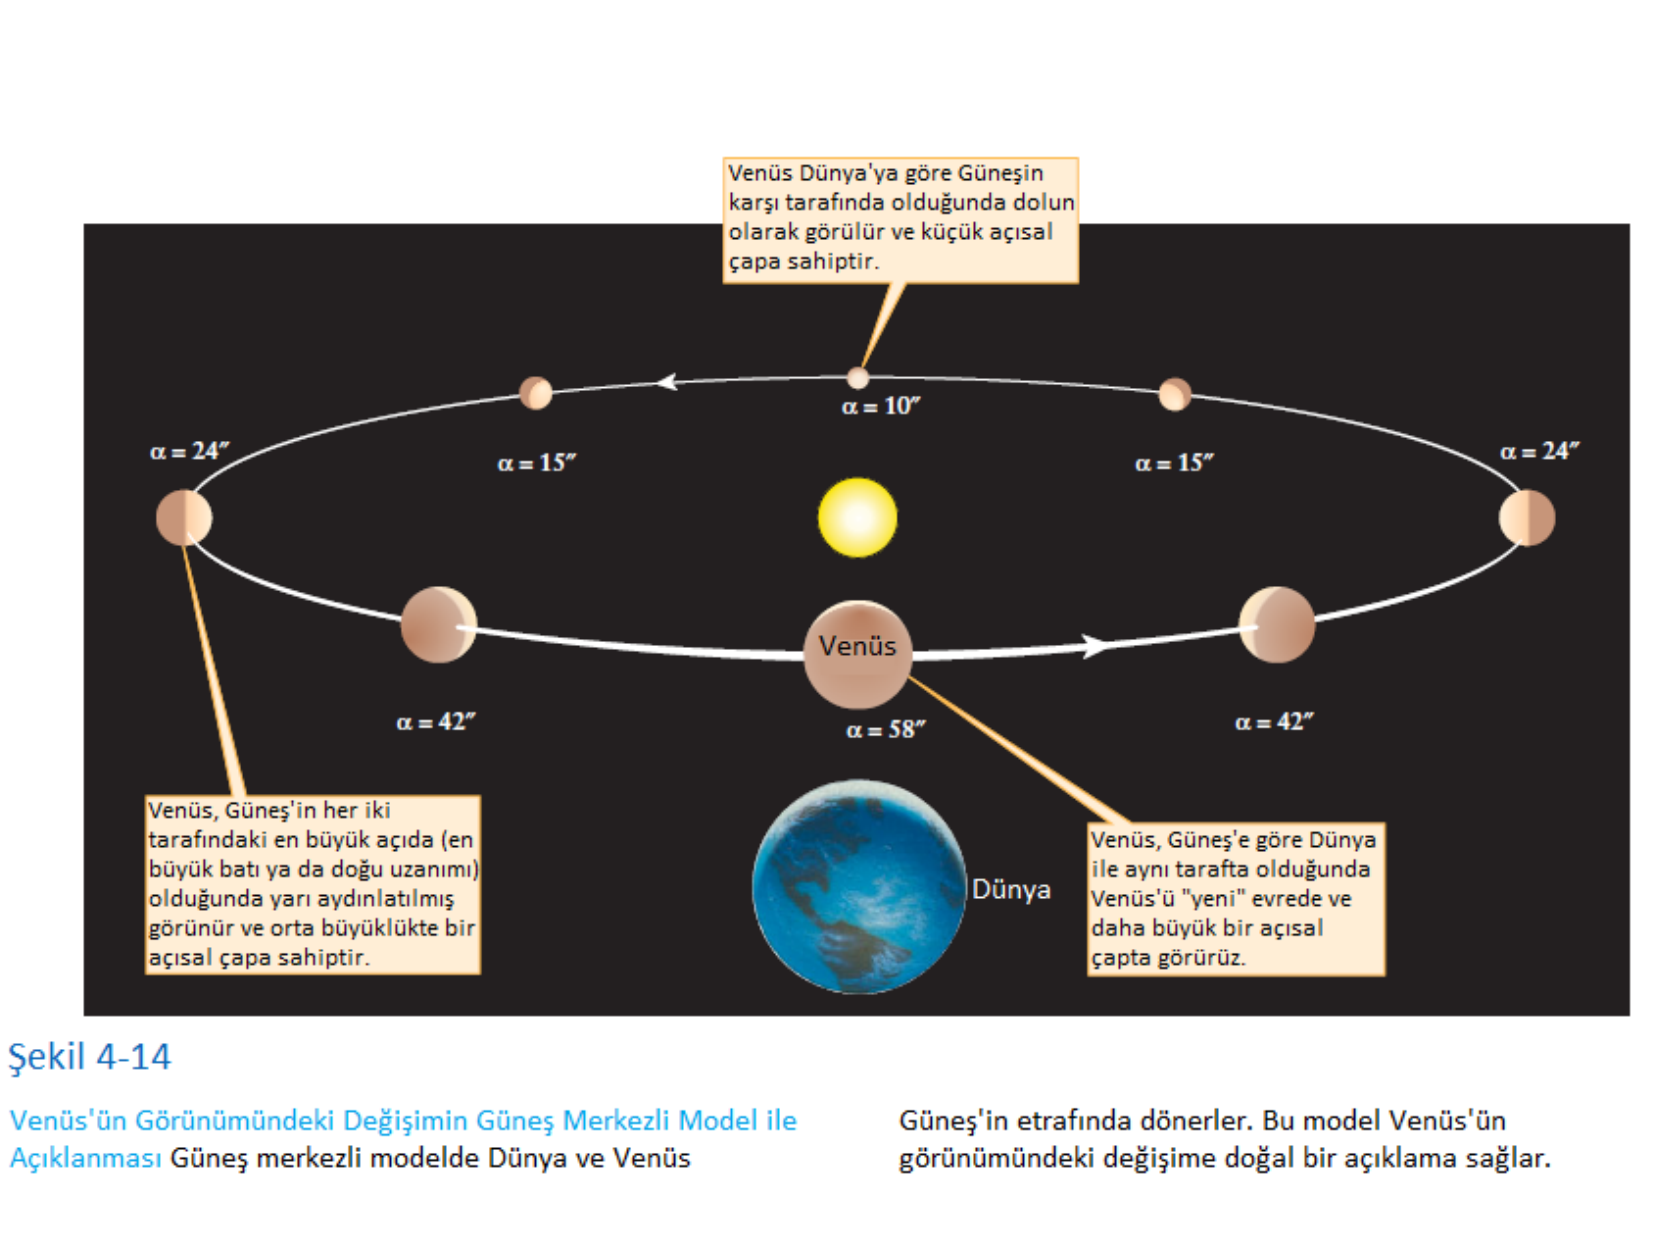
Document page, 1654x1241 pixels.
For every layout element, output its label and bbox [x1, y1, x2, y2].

picture [0, 134, 1653, 1201]
